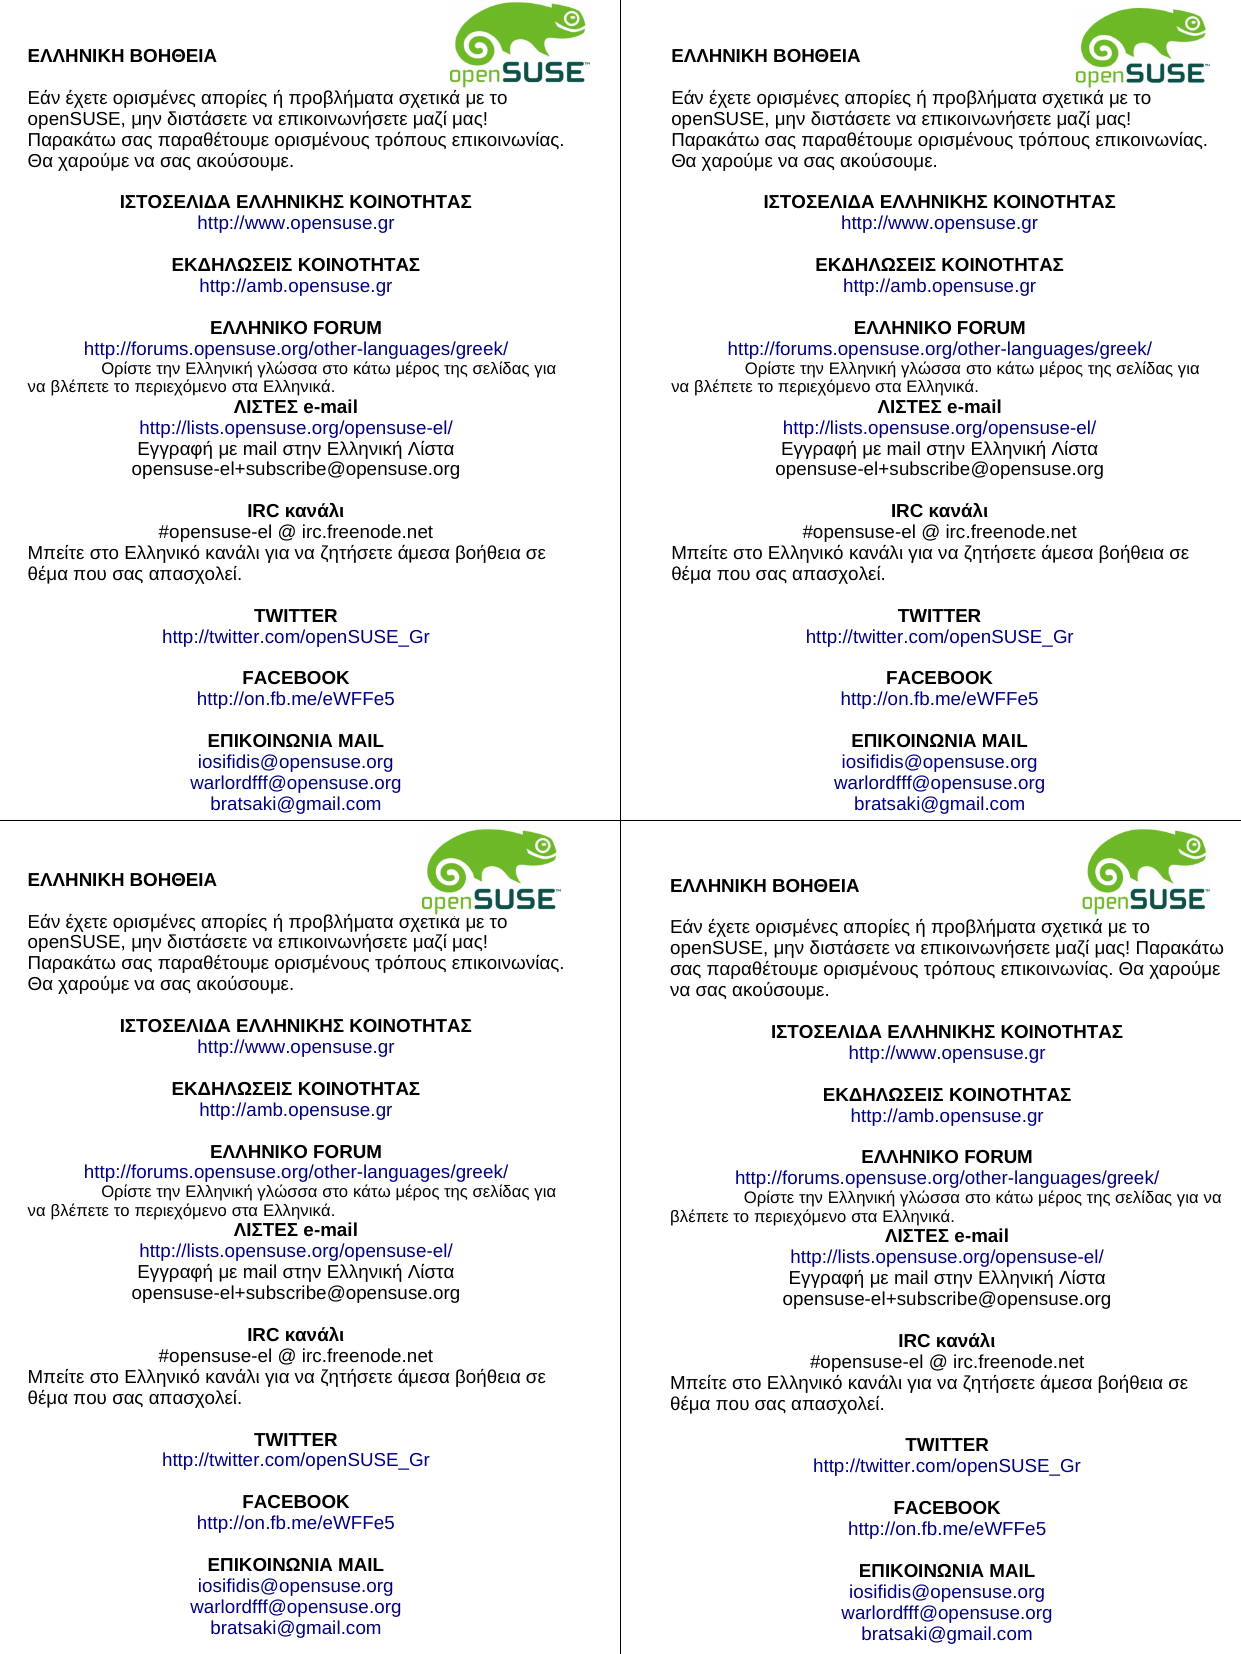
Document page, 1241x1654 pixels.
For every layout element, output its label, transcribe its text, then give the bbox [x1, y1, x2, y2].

text_box ΕΛΛΗΝΙΚΗ ΒΟΗΘΕΙΑ Εάν έχετε ορισμένες απορίες ή προβλήματα σχετικά με το openSUSE, μην διστάσετε να επικοινωνήσετε μαζί μας! Παρακάτω σας παραθέτουμε ορισμένους τρόπους επικοινωνίας. Θα χαρούμε να σας ακούσουμε. ΙΣΤΟΣΕΛΙΔΑ ΕΛΛΗΝΙΚΗΣ ΚΟΙΝΟΤΗΤΑΣ http://www.opensuse.gr ΕΚΔΗΛΩΣΕΙΣ ΚΟΙΝΟΤΗΤΑΣ http://amb.opensuse.gr ΕΛΛΗΝΙΚΟ FORUM http://forums.opensuse.org/other-languages/greek/ Ορίστε την Ελληνική γλώσσα στο κάτω μέρος της σελίδας για να βλέπετε το περιεχόμενο στα Ελληνικά. ΛΙΣΤΕΣ e-mail http://lists.opensuse.org/opensuse-el/ Εγγραφή με mail στην Ελληνική Λίστα opensuse-el+subscribe@opensuse.org IRC κανάλι #opensuse-el @ irc.freenode.net Μπείτε στο Ελληνικό κανάλι για να ζητήσετε άμεσα βοήθεια σε θέμα που σας απασχολεί. TWITTER http://twitter.com/openSUSE_Gr FACEBOOK http://on.fb.me/eWFFe5 ΕΠΙΚΟΙΝΩΝΙΑ MAIL iosifidis@opensuse.org warlordfff@opensuse.org bratsaki@gmail.com [655, 868, 1241, 1654]
picture [447, 0, 591, 89]
text_box ΕΛΛΗΝΙΚΗ ΒΟΗΘΕΙΑ Εάν έχετε ορισμένες απορίες ή προβλήματα σχετικά με το openSUSE, μην διστάσετε να επικοινωνήσετε μαζί μας! Παρακάτω σας παραθέτουμε ορισμένους τρόπους επικοινωνίας. Θα χαρούμε να σας ακούσουμε. ΙΣΤΟΣΕΛΙΔΑ ΕΛΛΗΝΙΚΗΣ ΚΟΙΝΟΤΗΤΑΣ http://www.opensuse.gr ΕΚΔΗΛΩΣΕΙΣ ΚΟΙΝΟΤΗΤΑΣ http://amb.opensuse.gr ΕΛΛΗΝΙΚΟ FORUM http://forums.opensuse.org/other-languages/greek/ Ορίστε την Ελληνική γλώσσα στο κάτω μέρος της σελίδας για να βλέπετε το περιεχόμενο στα Ελληνικά. ΛΙΣΤΕΣ e-mail http://lists.opensuse.org/opensuse-el/ Εγγραφή με mail στην Ελληνική Λίστα opensuse-el+subscribe@opensuse.org IRC κανάλι #opensuse-el @ irc.freenode.net Μπείτε στο Ελληνικό κανάλι για να ζητήσετε άμεσα βοήθεια σε θέμα που σας απασχολεί. TWITTER http://twitter.com/openSUSE_Gr FACEBOOK http://on.fb.me/eWFFe5 ΕΠΙΚΟΙΝΩΝΙΑ MAIL iosifidis@opensuse.org warlordfff@opensuse.org bratsaki@gmail.com [656, 38, 1235, 820]
text_box ΕΛΛΗΝΙΚΗ ΒΟΗΘΕΙΑ Εάν έχετε ορισμένες απορίες ή προβλήματα σχετικά με το openSUSE, μην διστάσετε να επικοινωνήσετε μαζί μας! Παρακάτω σας παραθέτουμε ορισμένους τρόπους επικοινωνίας. Θα χαρούμε να σας ακούσουμε. ΙΣΤΟΣΕΛΙΔΑ ΕΛΛΗΝΙΚΗΣ ΚΟΙΝΟΤΗΤΑΣ http://www.opensuse.gr ΕΚΔΗΛΩΣΕΙΣ ΚΟΙΝΟΤΗΤΑΣ http://amb.opensuse.gr ΕΛΛΗΝΙΚΟ FORUM http://forums.opensuse.org/other-languages/greek/ Ορίστε την Ελληνική γλώσσα στο κάτω μέρος της σελίδας για να βλέπετε το περιεχόμενο στα Ελληνικά. ΛΙΣΤΕΣ e-mail http://lists.opensuse.org/opensuse-el/ Εγγραφή με mail στην Ελληνική Λίστα opensuse-el+subscribe@opensuse.org IRC κανάλι #opensuse-el @ irc.freenode.net Μπείτε στο Ελληνικό κανάλι για να ζητήσετε άμεσα βοήθεια σε θέμα που σας απασχολεί. TWITTER http://twitter.com/openSUSE_Gr FACEBOOK http://on.fb.me/eWFFe5 ΕΠΙΚΟΙΝΩΝΙΑ MAIL iosifidis@opensuse.org warlordfff@opensuse.org bratsaki@gmail.com [12, 38, 591, 820]
text_box ΕΛΛΗΝΙΚΗ ΒΟΗΘΕΙΑ Εάν έχετε ορισμένες απορίες ή προβλήματα σχετικά με το openSUSE, μην διστάσετε να επικοινωνήσετε μαζί μας! Παρακάτω σας παραθέτουμε ορισμένους τρόπους επικοινωνίας. Θα χαρούμε να σας ακούσουμε. ΙΣΤΟΣΕΛΙΔΑ ΕΛΛΗΝΙΚΗΣ ΚΟΙΝΟΤΗΤΑΣ http://www.opensuse.gr ΕΚΔΗΛΩΣΕΙΣ ΚΟΙΝΟΤΗΤΑΣ http://amb.opensuse.gr ΕΛΛΗΝΙΚΟ FORUM http://forums.opensuse.org/other-languages/greek/ Ορίστε την Ελληνική γλώσσα στο κάτω μέρος της σελίδας για να βλέπετε το περιεχόμενο στα Ελληνικά. ΛΙΣΤΕΣ e-mail http://lists.opensuse.org/opensuse-el/ Εγγραφή με mail στην Ελληνική Λίστα opensuse-el+subscribe@opensuse.org IRC κανάλι #opensuse-el @ irc.freenode.net Μπείτε στο Ελληνικό κανάλι για να ζητήσετε άμεσα βοήθεια σε θέμα που σας απασχολεί. TWITTER http://twitter.com/openSUSE_Gr FACEBOOK http://on.fb.me/eWFFe5 ΕΠΙΚΟΙΝΩΝΙΑ MAIL iosifidis@opensuse.org warlordfff@opensuse.org bratsaki@gmail.com [12, 862, 591, 1654]
picture [1080, 826, 1211, 916]
picture [1073, 5, 1211, 38]
picture [419, 826, 562, 916]
